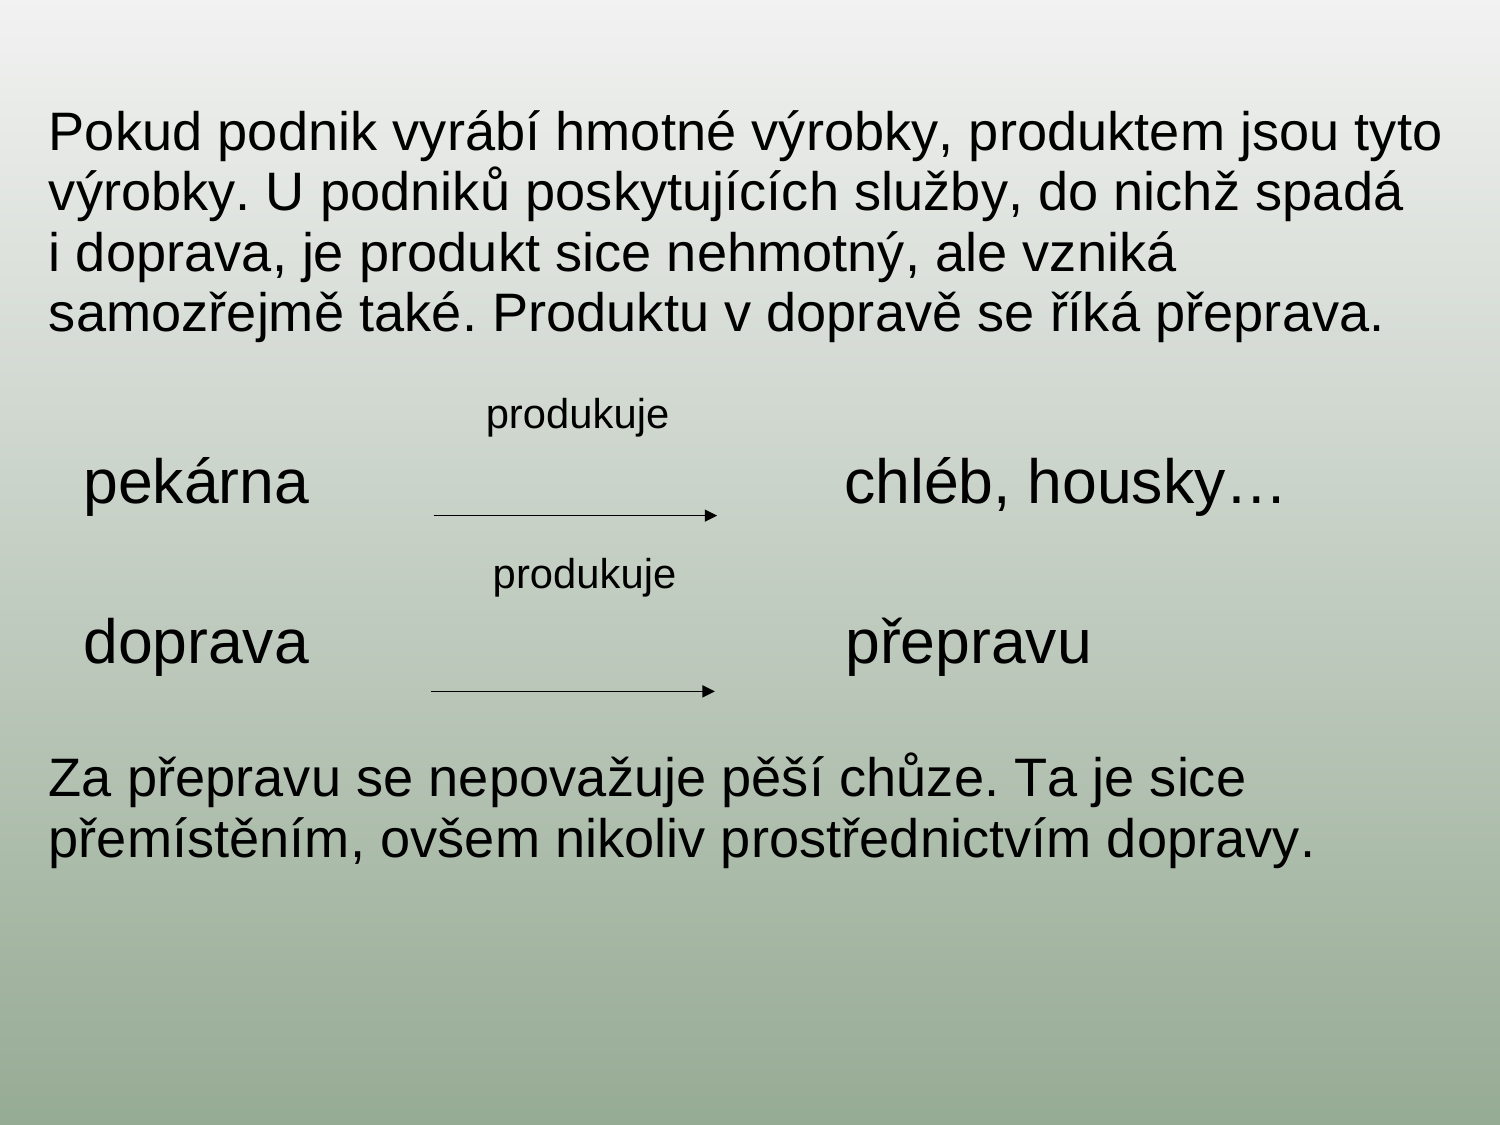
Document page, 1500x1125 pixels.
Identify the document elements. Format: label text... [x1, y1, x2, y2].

list Pokud podnik vyrábí hmotné výrobky, produktem jsou tyto výrobky. U podniků poskytujících služby, do nichž spadá i doprava, je produkt sice nehmotný, ale vzniká samozřejmě také. Produktu v dopravě se říká přeprava. produkuje pekárna chléb, housky… produkuje doprava přepravu Za přepravu se nepovažuje pěší chůze. Ta je sice přemístěním, ovšem nikoliv prostřednictvím dopravy. [28, 93, 1477, 1045]
